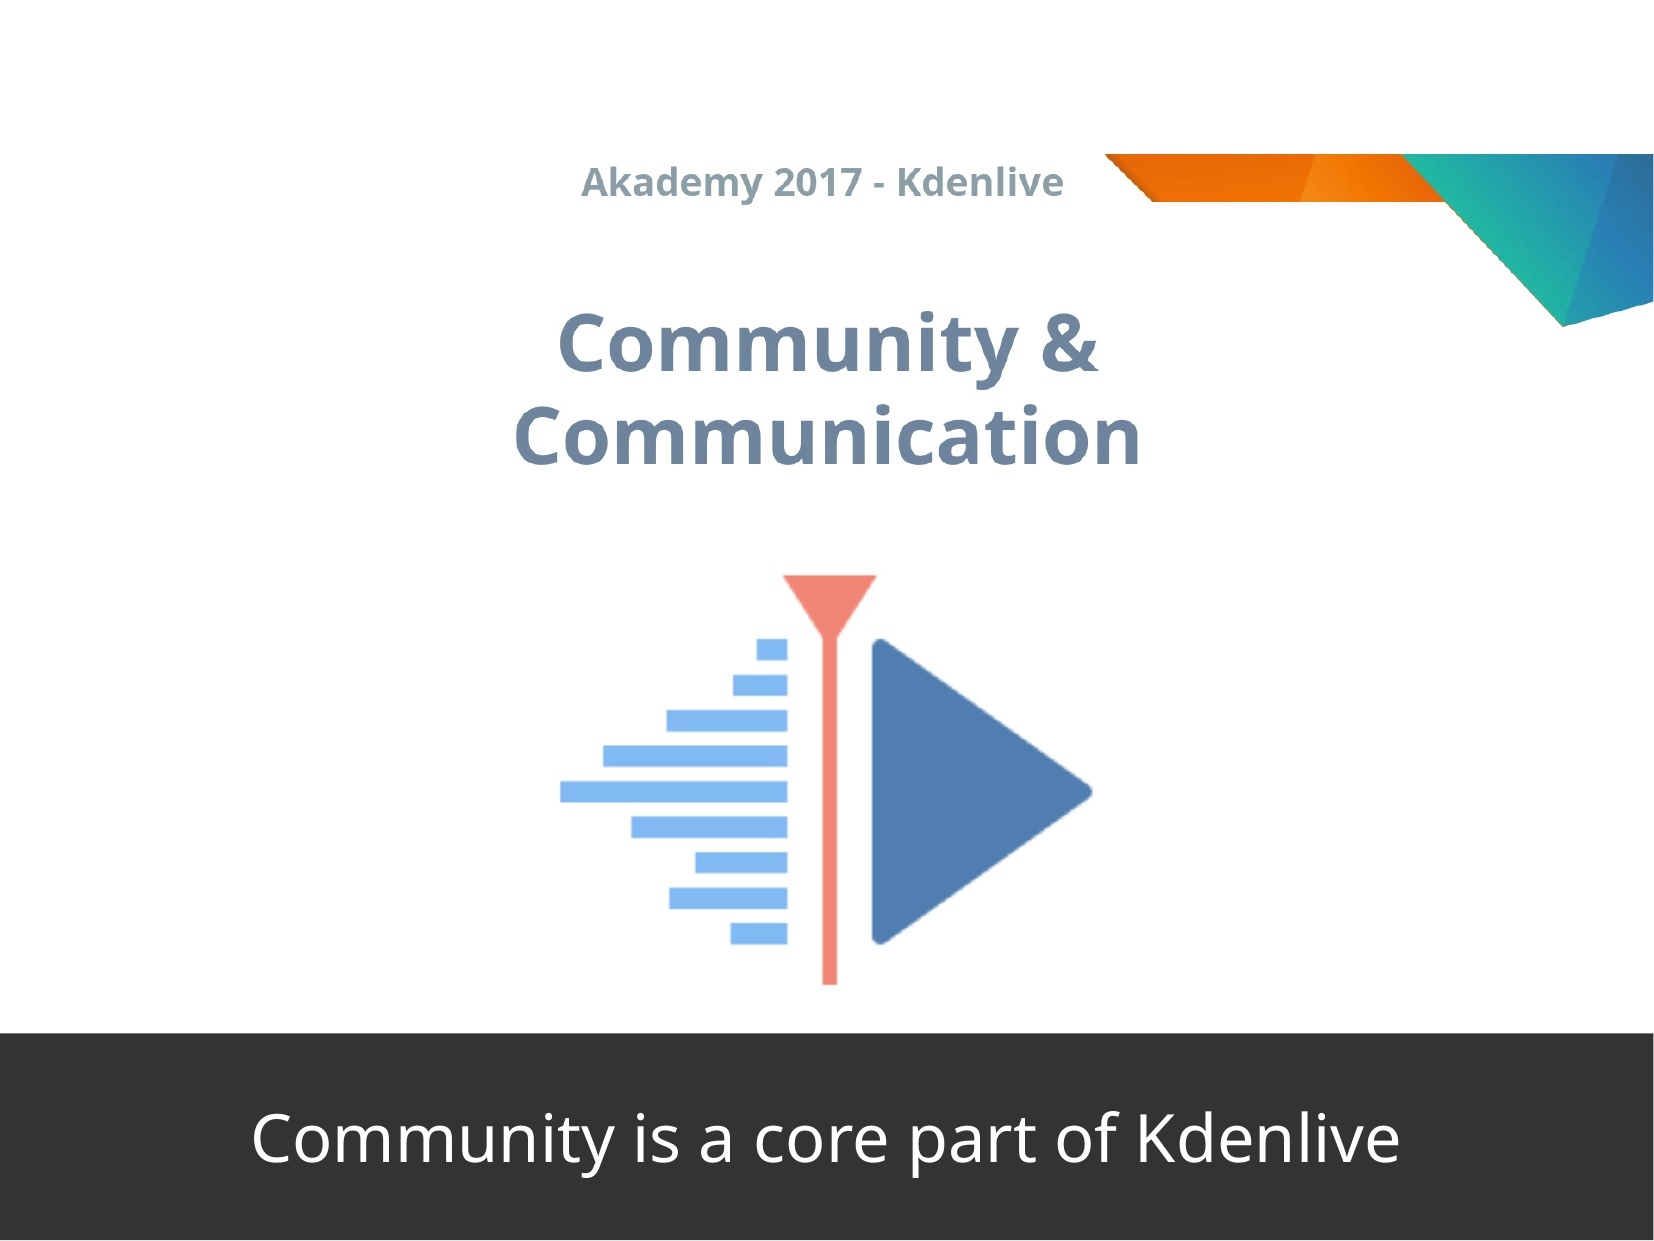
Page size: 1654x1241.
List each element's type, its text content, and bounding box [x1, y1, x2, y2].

title Community is a core part of Kdenlive [0, 1033, 1654, 1241]
picture [0, 154, 1654, 1033]
